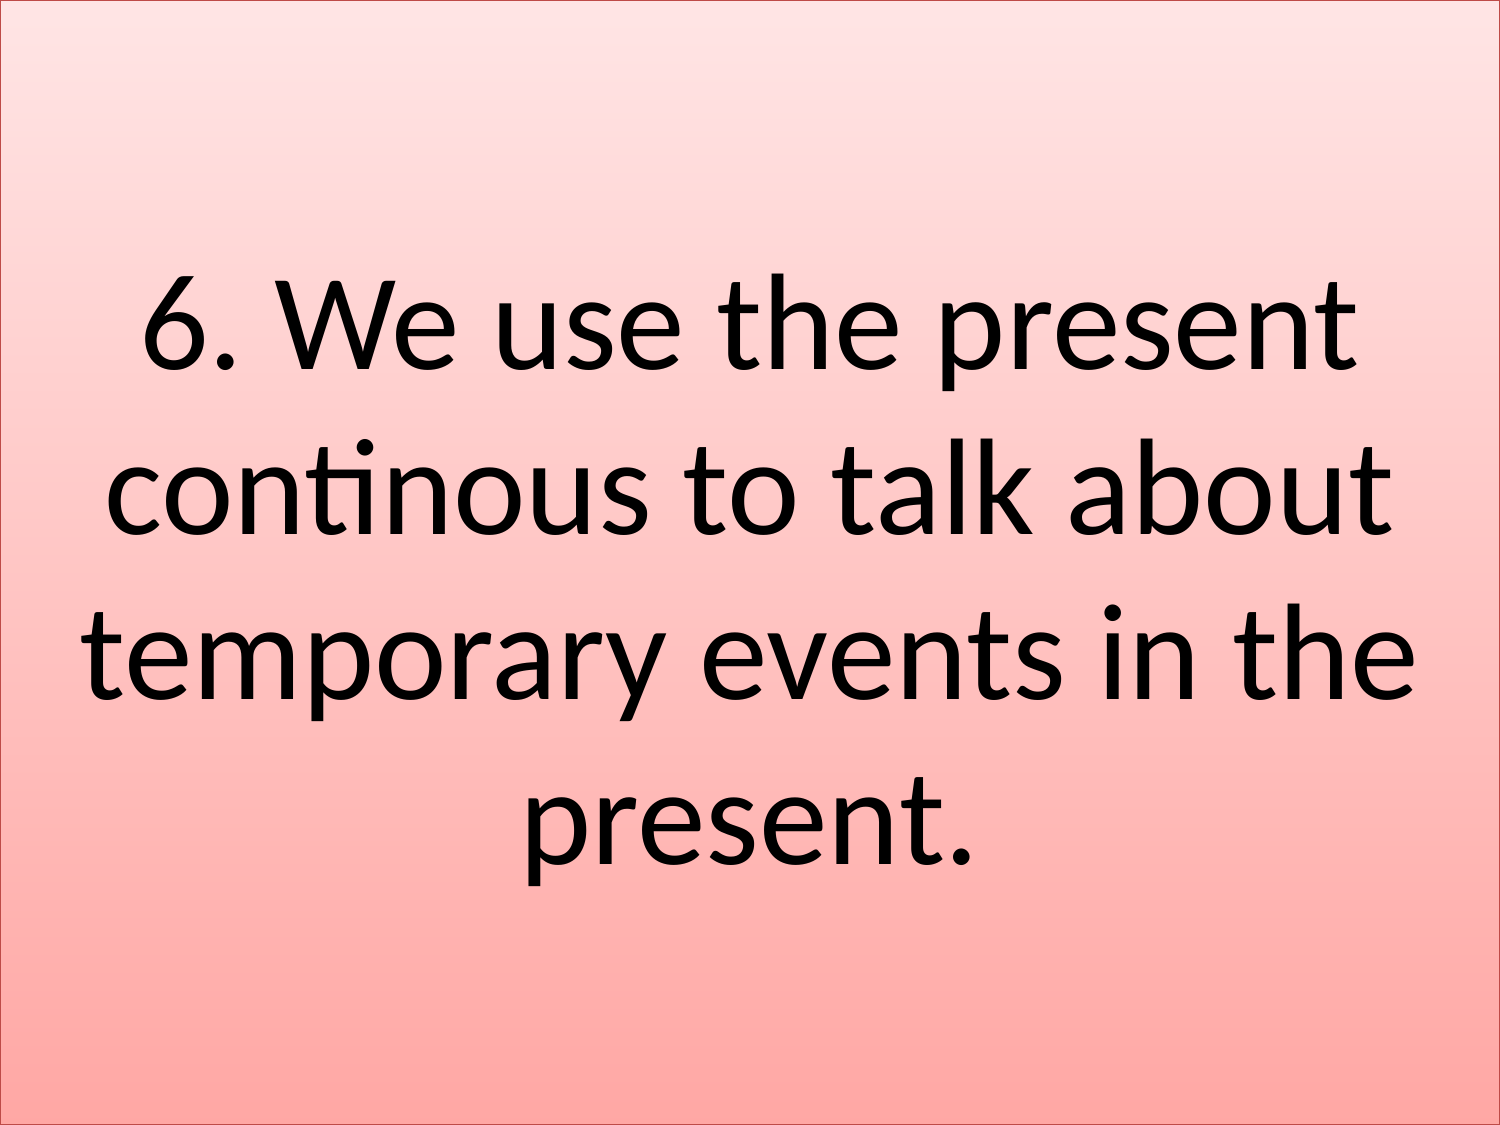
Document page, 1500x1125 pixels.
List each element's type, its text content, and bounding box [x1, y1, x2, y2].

title 6. We use the present continous to talk about temporary events in the present. [0, 0, 1500, 1125]
